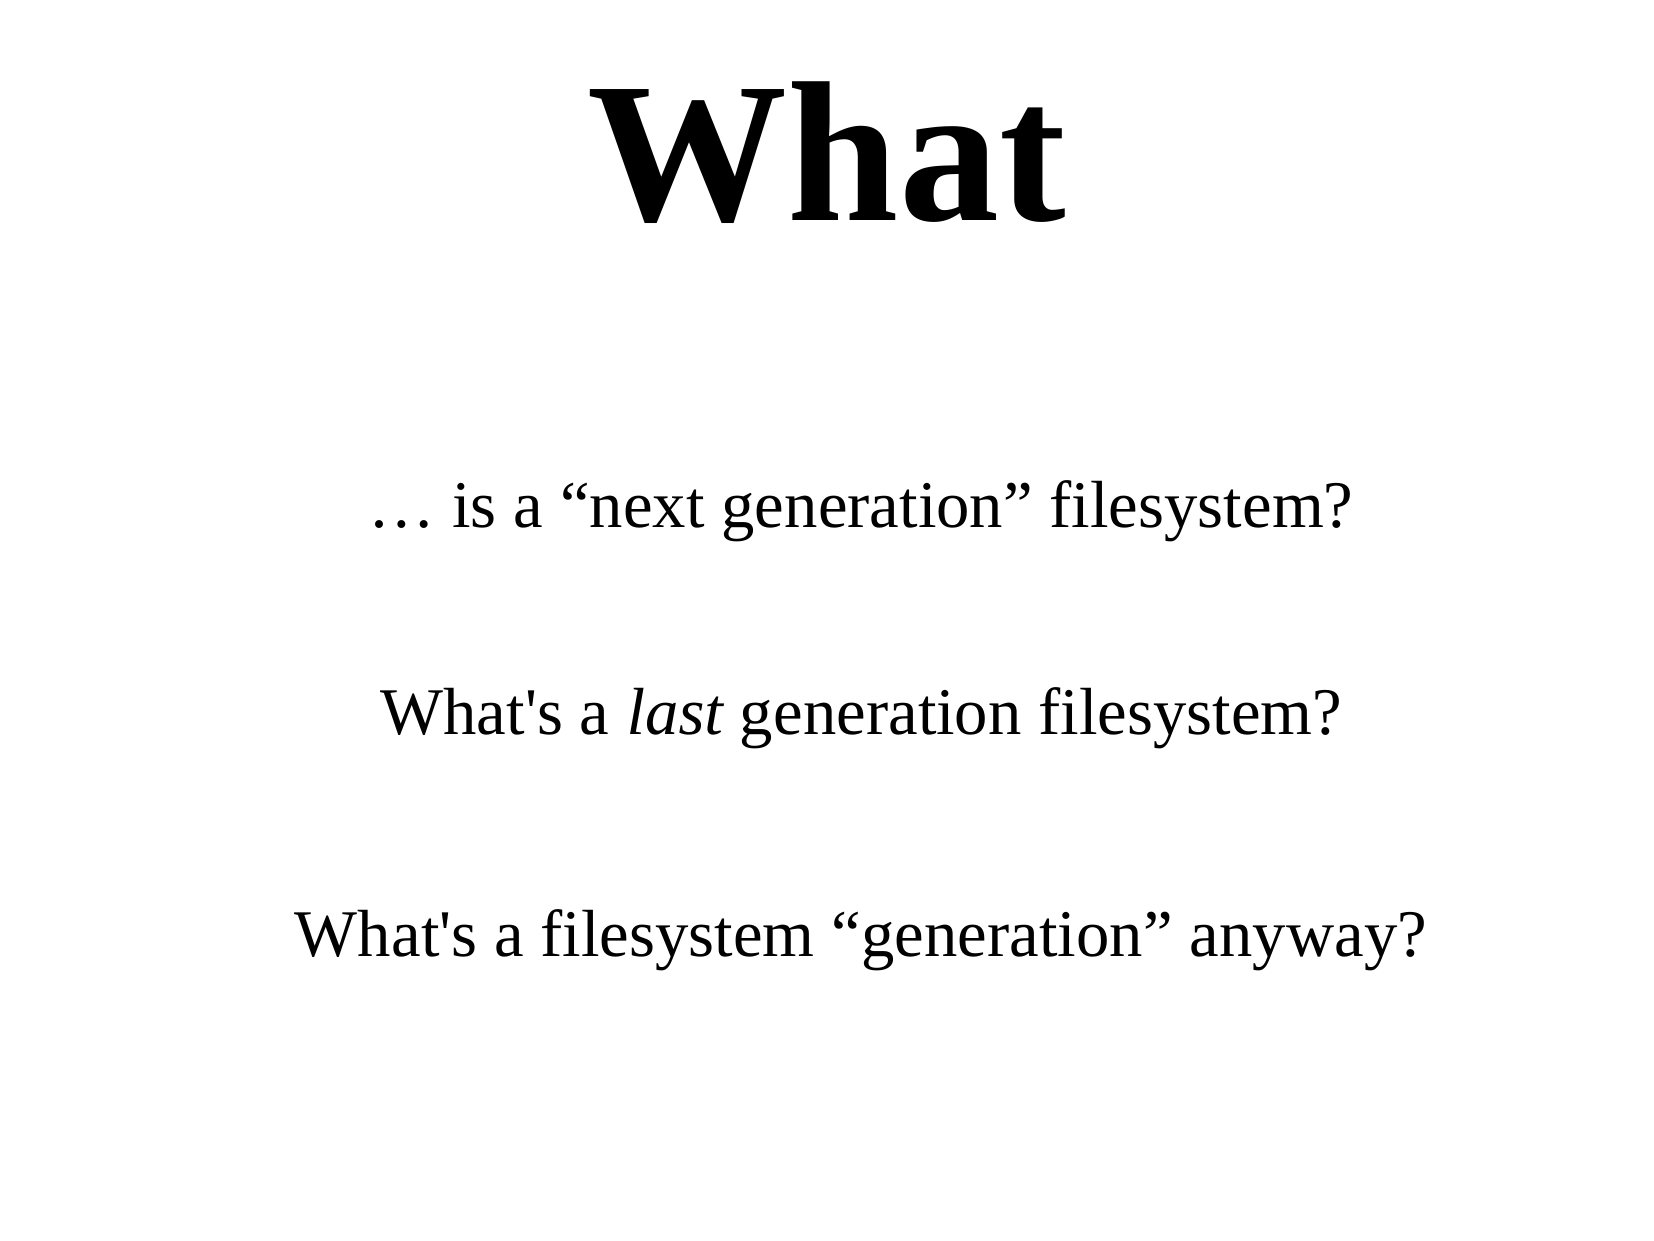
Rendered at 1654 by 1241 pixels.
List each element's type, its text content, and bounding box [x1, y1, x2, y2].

title What [82, 42, 1571, 264]
list … is a “next generation” filesystem? What's a last generation filesystem? What's a filesystem “generation” anyway? [82, 290, 1571, 1010]
